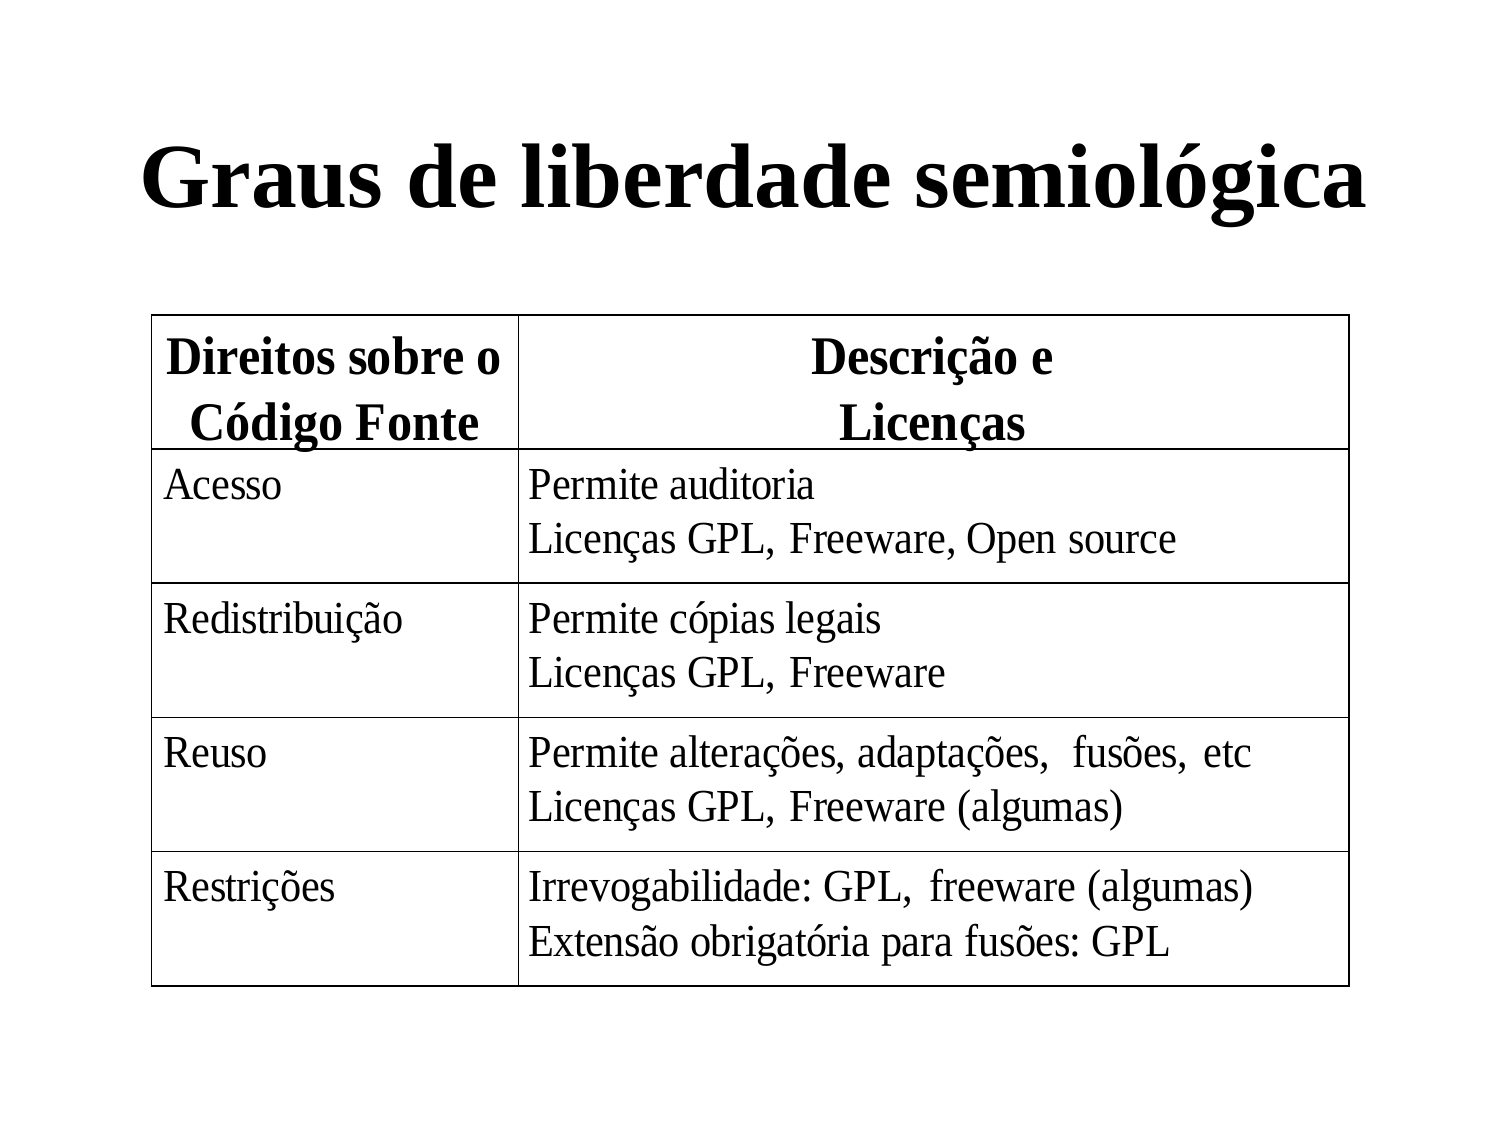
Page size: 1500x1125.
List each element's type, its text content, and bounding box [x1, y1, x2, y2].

chart [147, 314, 1375, 1018]
title Graus de liberdade semiológica [105, 83, 1403, 271]
